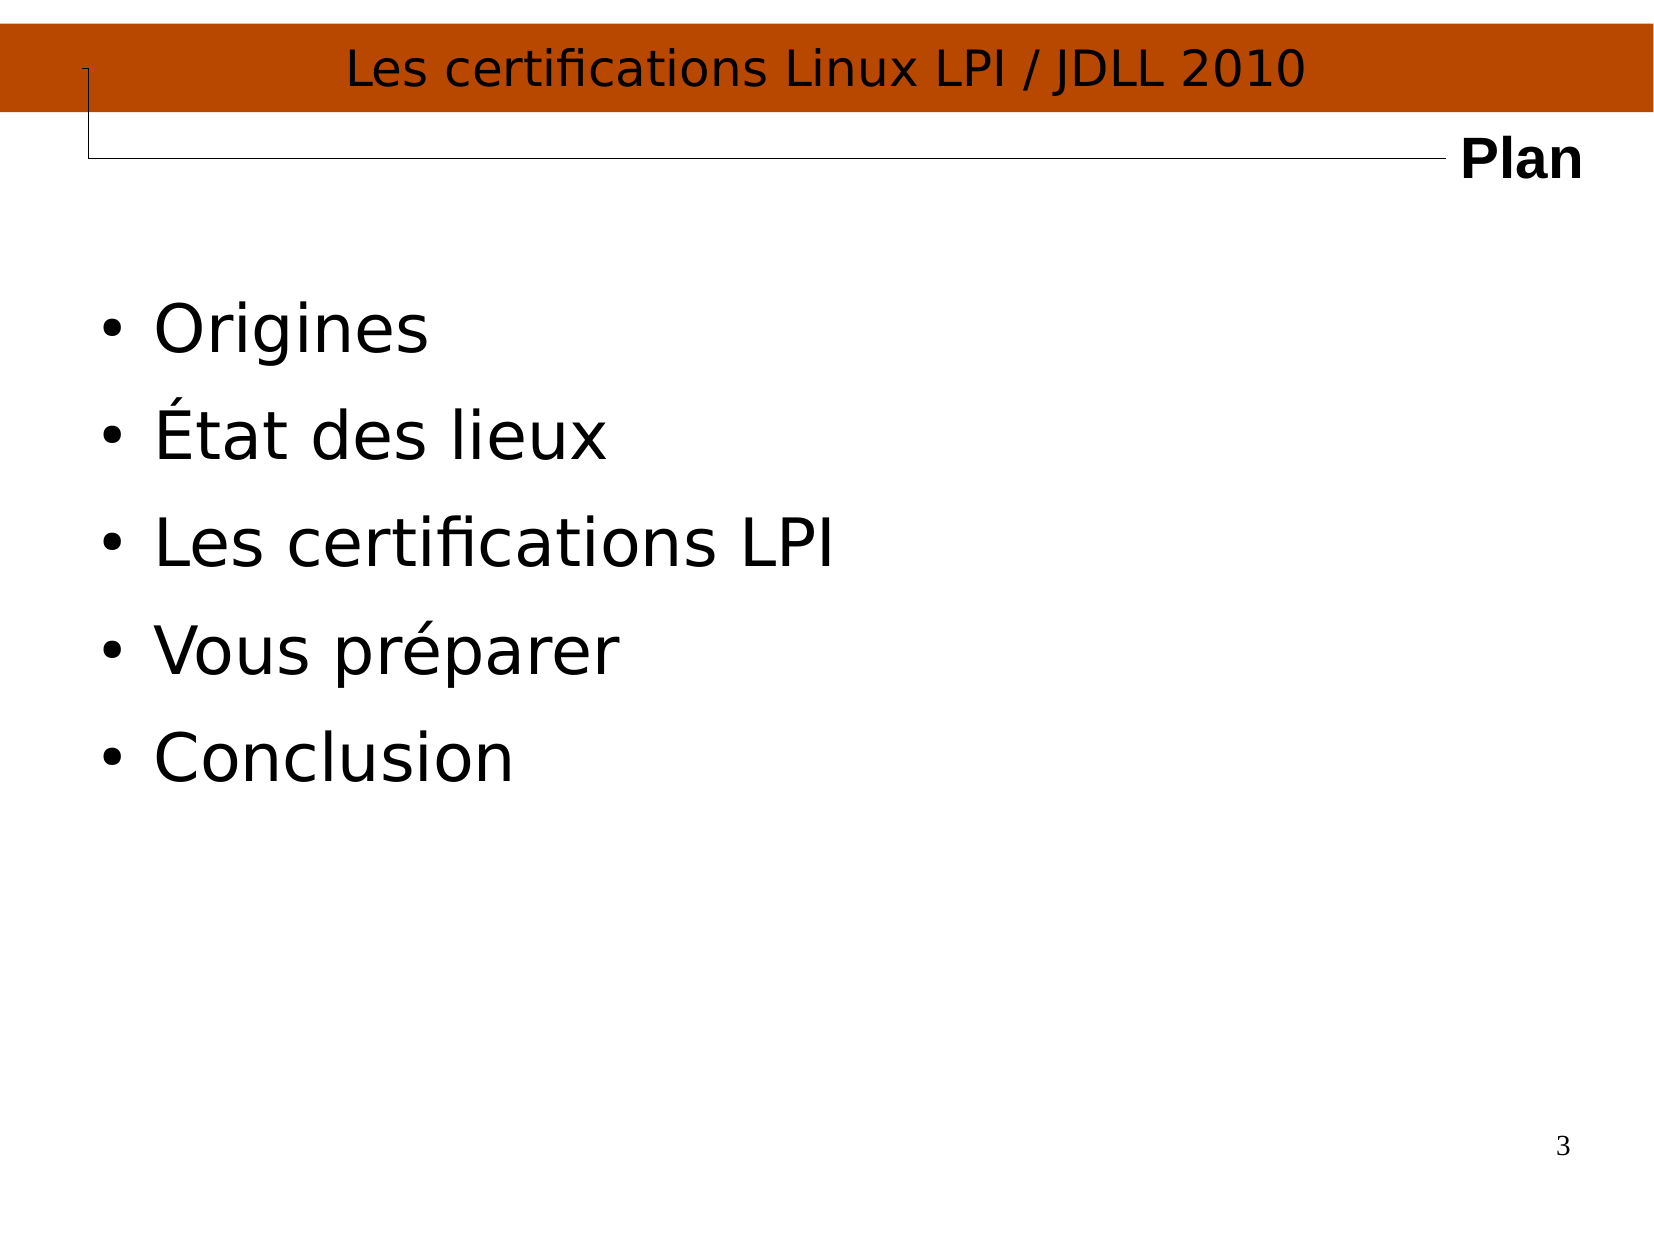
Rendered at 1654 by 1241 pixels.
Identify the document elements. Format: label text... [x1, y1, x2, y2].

text_box [0, 23, 1654, 113]
title Les certifications Linux LPI / JDLL 2010 [82, 39, 1571, 99]
text_box Plan [1445, 118, 1654, 198]
list Origines État des lieux Les certifications LPI Vous préparer Conclusion [82, 290, 1571, 1109]
